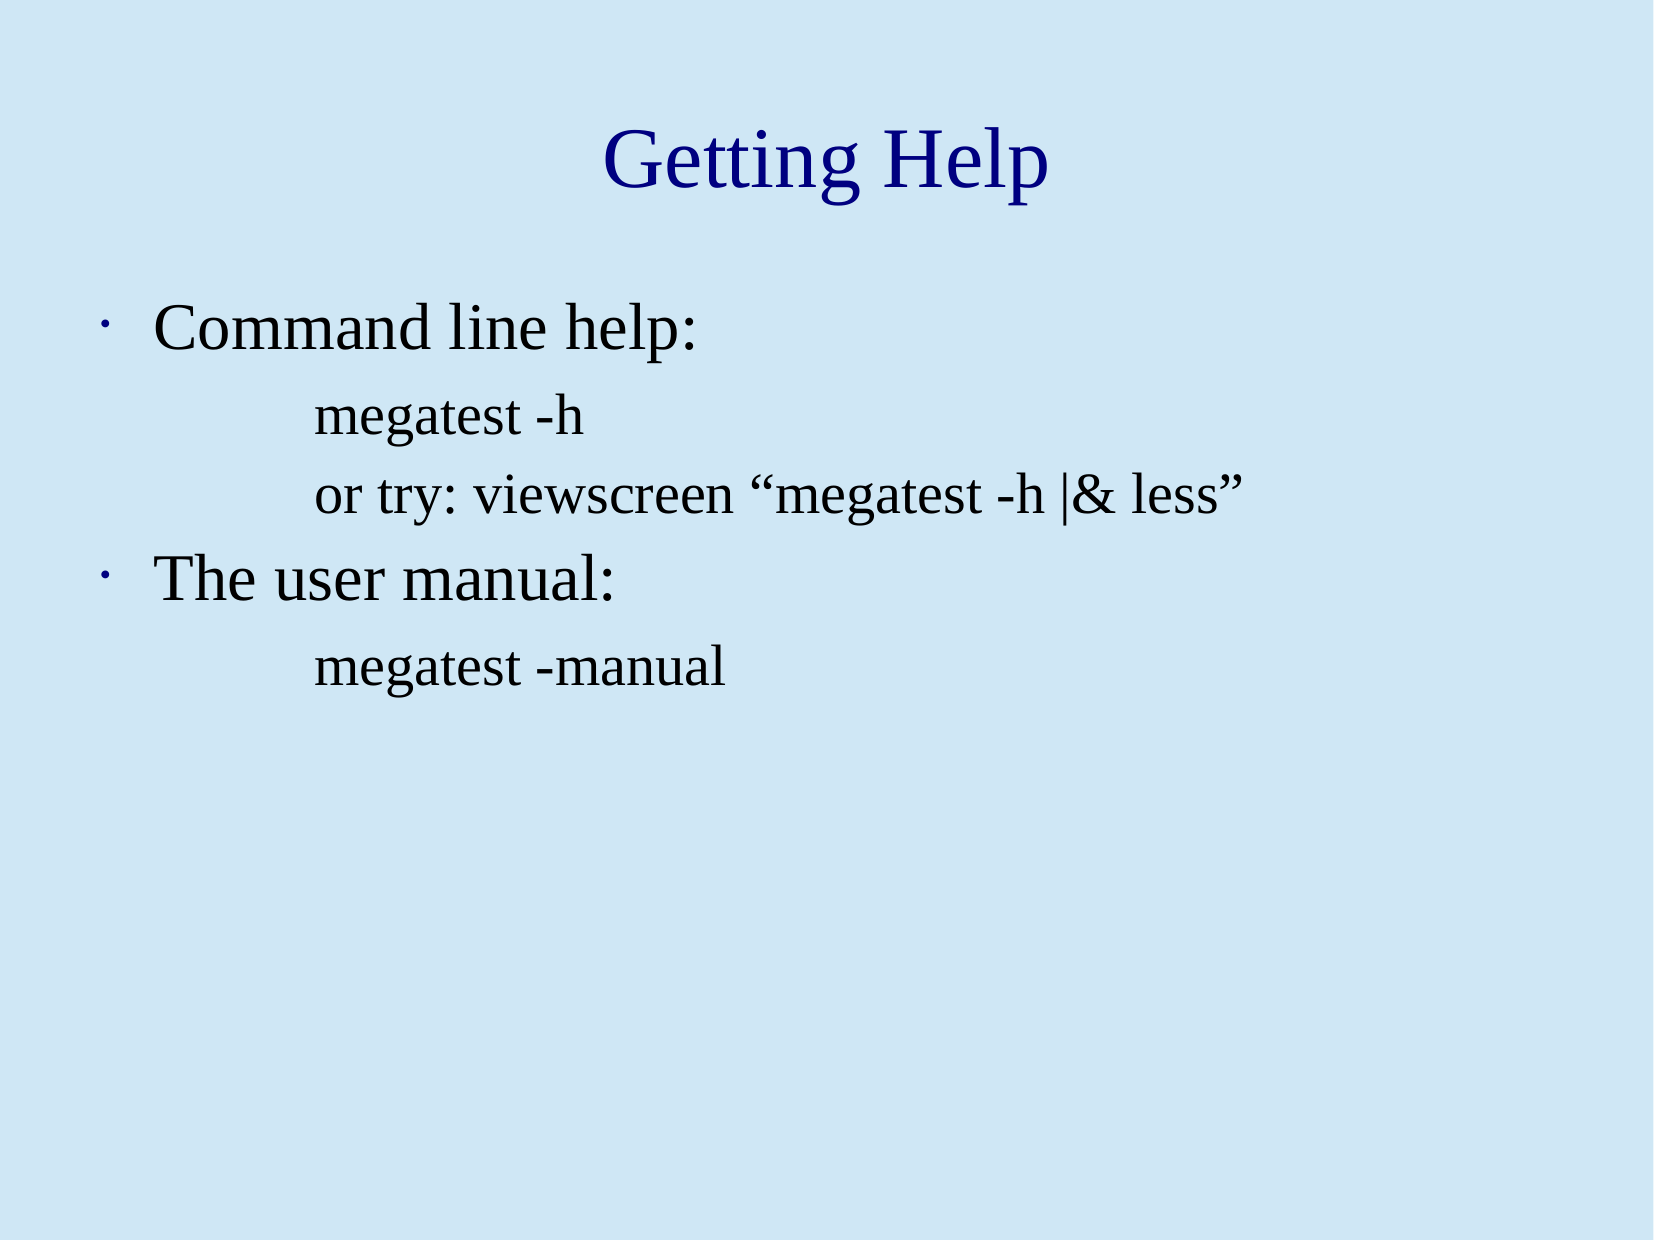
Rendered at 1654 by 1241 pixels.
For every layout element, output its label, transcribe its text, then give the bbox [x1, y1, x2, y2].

list Command line help: megatest -h or try: viewscreen “megatest -h |& less” The user manual: megatest -manual [82, 290, 1571, 1010]
title Getting Help [82, 55, 1571, 263]
